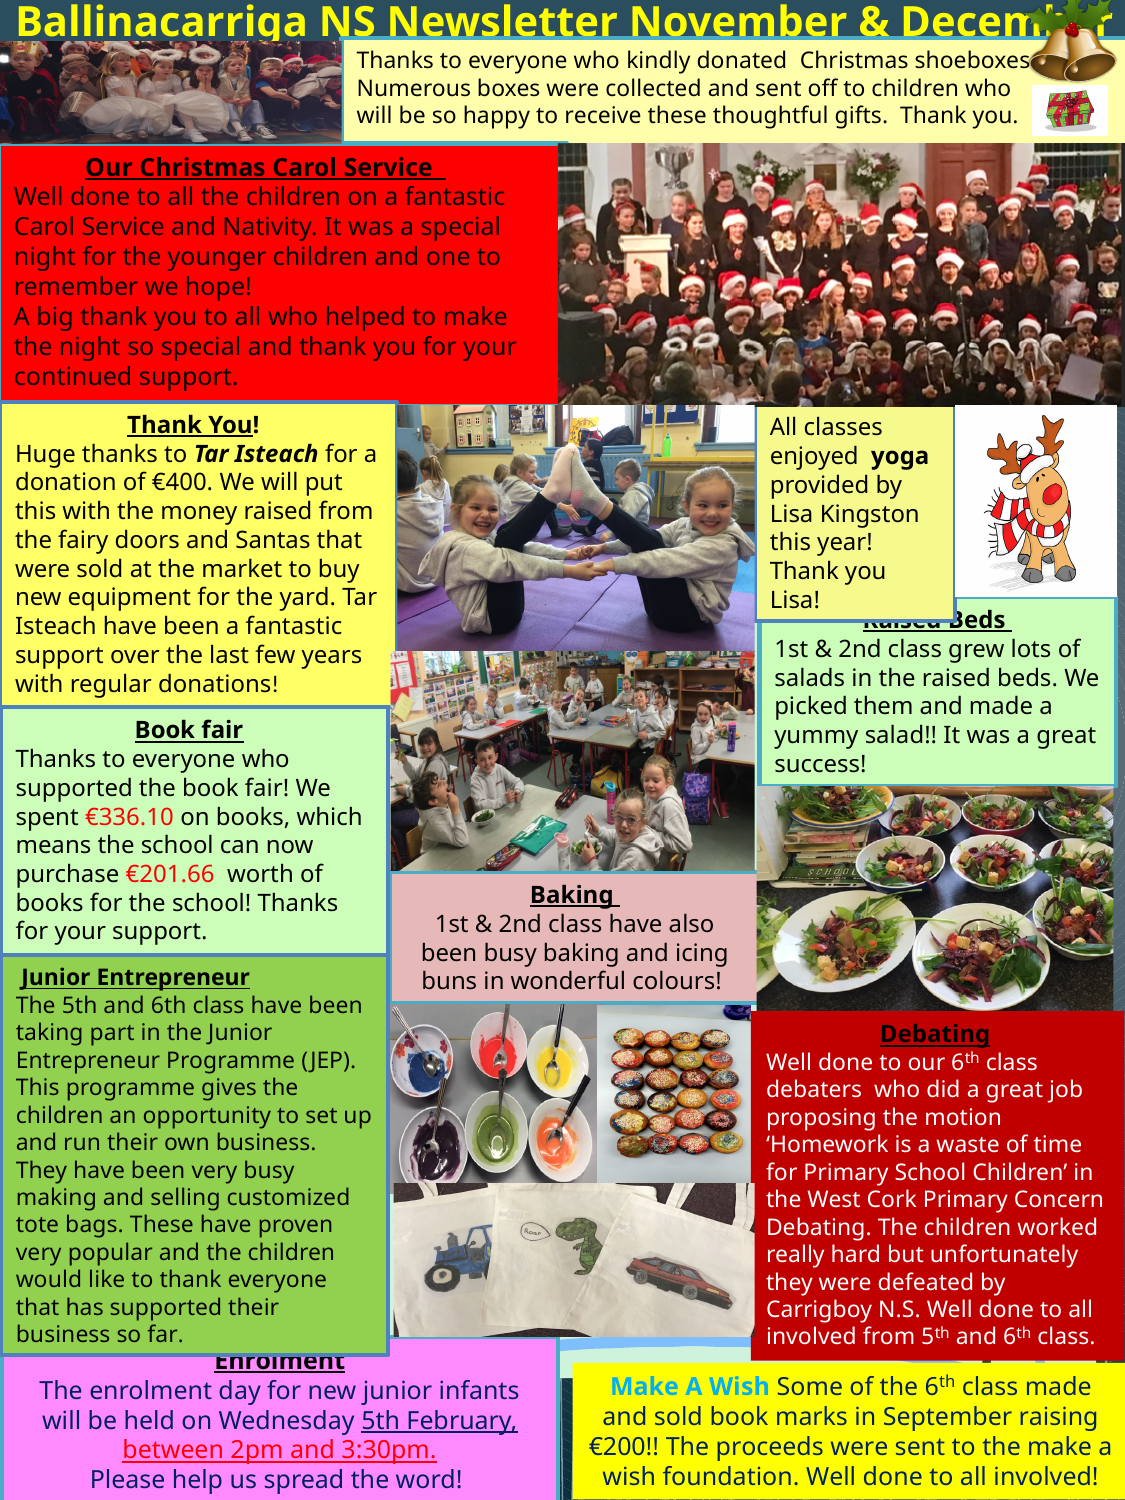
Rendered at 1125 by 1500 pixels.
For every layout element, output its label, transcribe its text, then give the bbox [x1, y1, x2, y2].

text_box Our Christmas Carol Service Well done to all the children on a fantastic Carol Service and Nativity. It was a special night for the younger children and one to remember we hope! A big thank you to all who helped to make the night so special and thank you for your continued support. [0, 143, 557, 405]
text_box Baking 1st & 2nd class have also been busy baking and icing buns in wonderful colours! [390, 872, 756, 1004]
text_box Debating Well done to our 6th class debaters who did a great job proposing the motion ‘Homework is a waste of time for Primary School Children’ in the West Cork Primary Concern Debating. The children worked really hard but unfortunately they were defeated by Carrigboy N.S. Well done to all involved from 5th and 6th class. [750, 1011, 1125, 1361]
text_box Book fair Thanks to everyone who supported the book fair! We spent €336.10 on books, which means the school can now purchase €201.66 worth of books for the school! Thanks for your support. [0, 707, 389, 953]
text_box Make A Wish Some of the 6th class made and sold book marks in September raising €200!! The proceeds were sent to the make a wish foundation. Well done to all involved! [572, 1362, 1125, 1500]
text_box Ballinacarriga NS Newsletter November & December 2019 [0, 0, 1011, 41]
text_box All classes enjoyed yoga provided by Lisa Kingston this year! Thank you Lisa! [755, 407, 955, 594]
text_box Junior Entrepreneur The 5th and 6th class have been taking part in the Junior Entrepreneur Programme (JEP). This programme gives the children an opportunity to set up and run their own business. They have been very busy making and selling customized tote bags. These have proven very popular and the children would like to thank everyone that has supported their business so far. [0, 955, 389, 1332]
text_box Thanks to everyone who kindly donated Christmas shoeboxes. Numerous boxes were collected and sent off to children who will be so happy to receive these thoughtful gifts. Thank you. [341, 38, 1125, 143]
picture [0, 41, 342, 144]
text_box Enrolment The enrolment day for new junior infants will be held on Wednesday 5th February, between 2pm and 3:30pm. Please help us spread the word! [1, 1336, 558, 1500]
text_box Raised Beds 1st & 2nd class grew lots of salads in the raised beds. We picked them and made a yummy salad!! It was a great success! [759, 597, 1117, 787]
picture [1011, 0, 1125, 136]
text_box Thank You! Huge thanks to Tar Isteach for a donation of €400. We will put this with the money raised from the fairy doors and Santas that were sold at the market to buy new equipment for the yard. Tar Isteach have been a fantastic support over the last few years with regular donations! [0, 401, 398, 705]
picture [390, 143, 1125, 1492]
